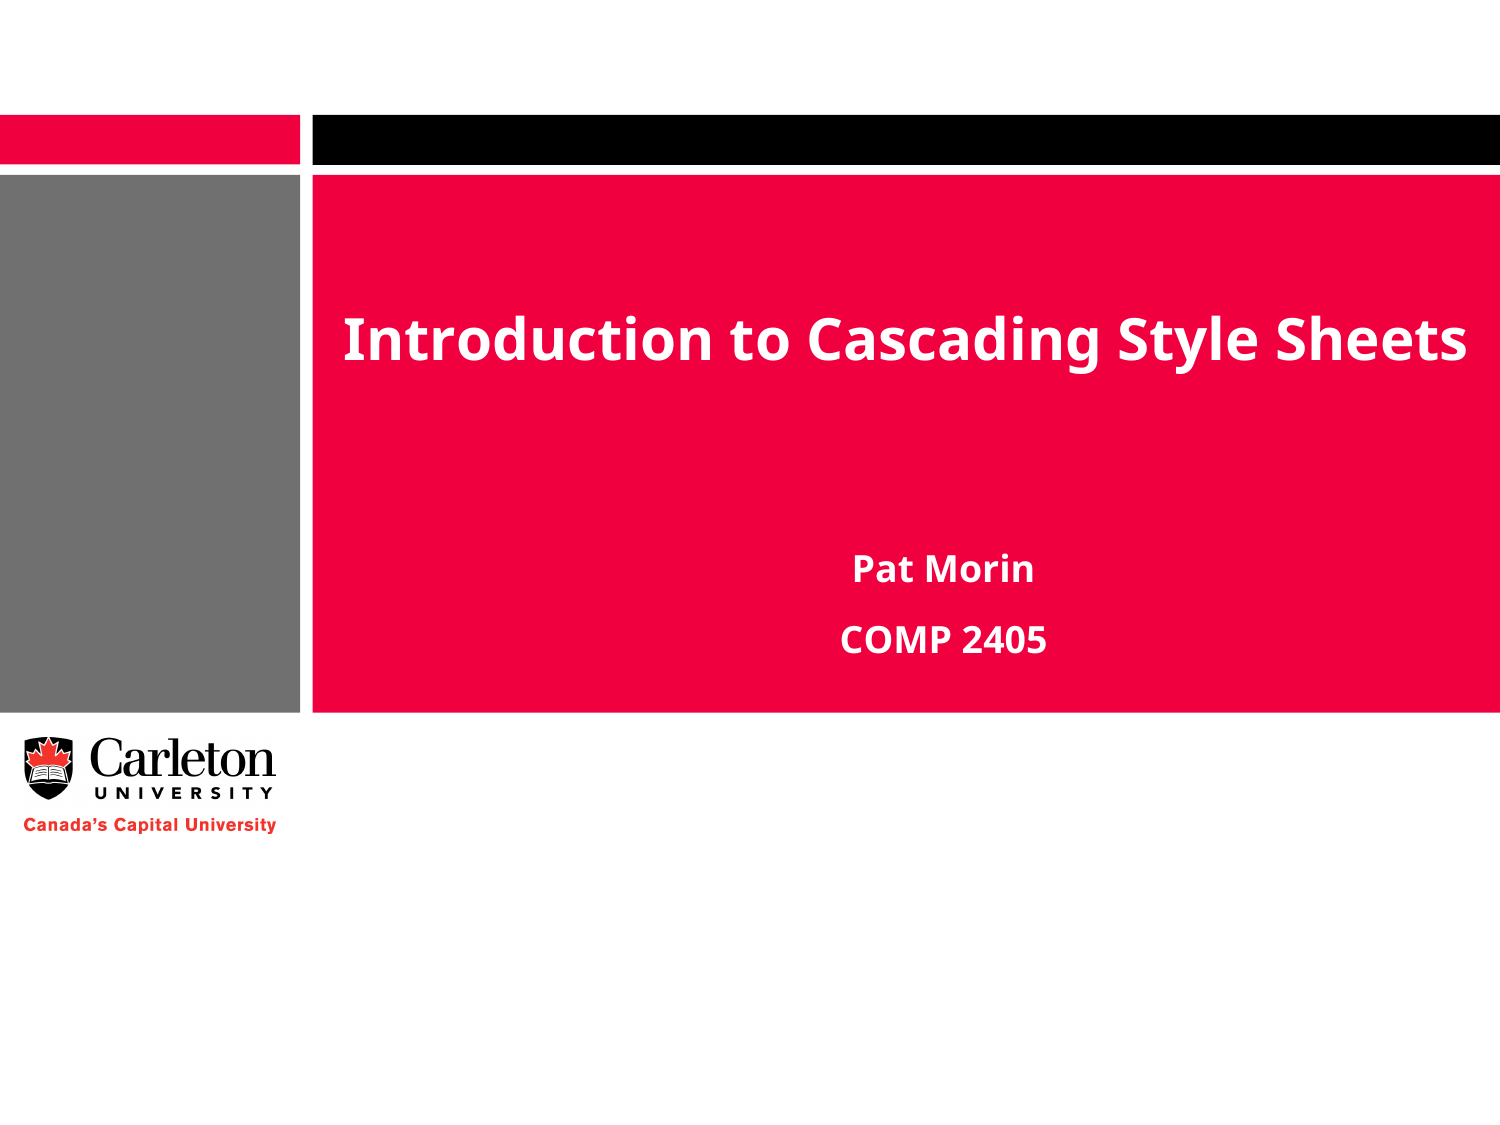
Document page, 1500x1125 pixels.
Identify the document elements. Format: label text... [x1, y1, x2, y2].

subtitle Pat Morin COMP 2405 [312, 524, 1500, 716]
title Introduction to Cascading Style Sheets [312, 174, 1500, 501]
picture [24, 737, 276, 834]
